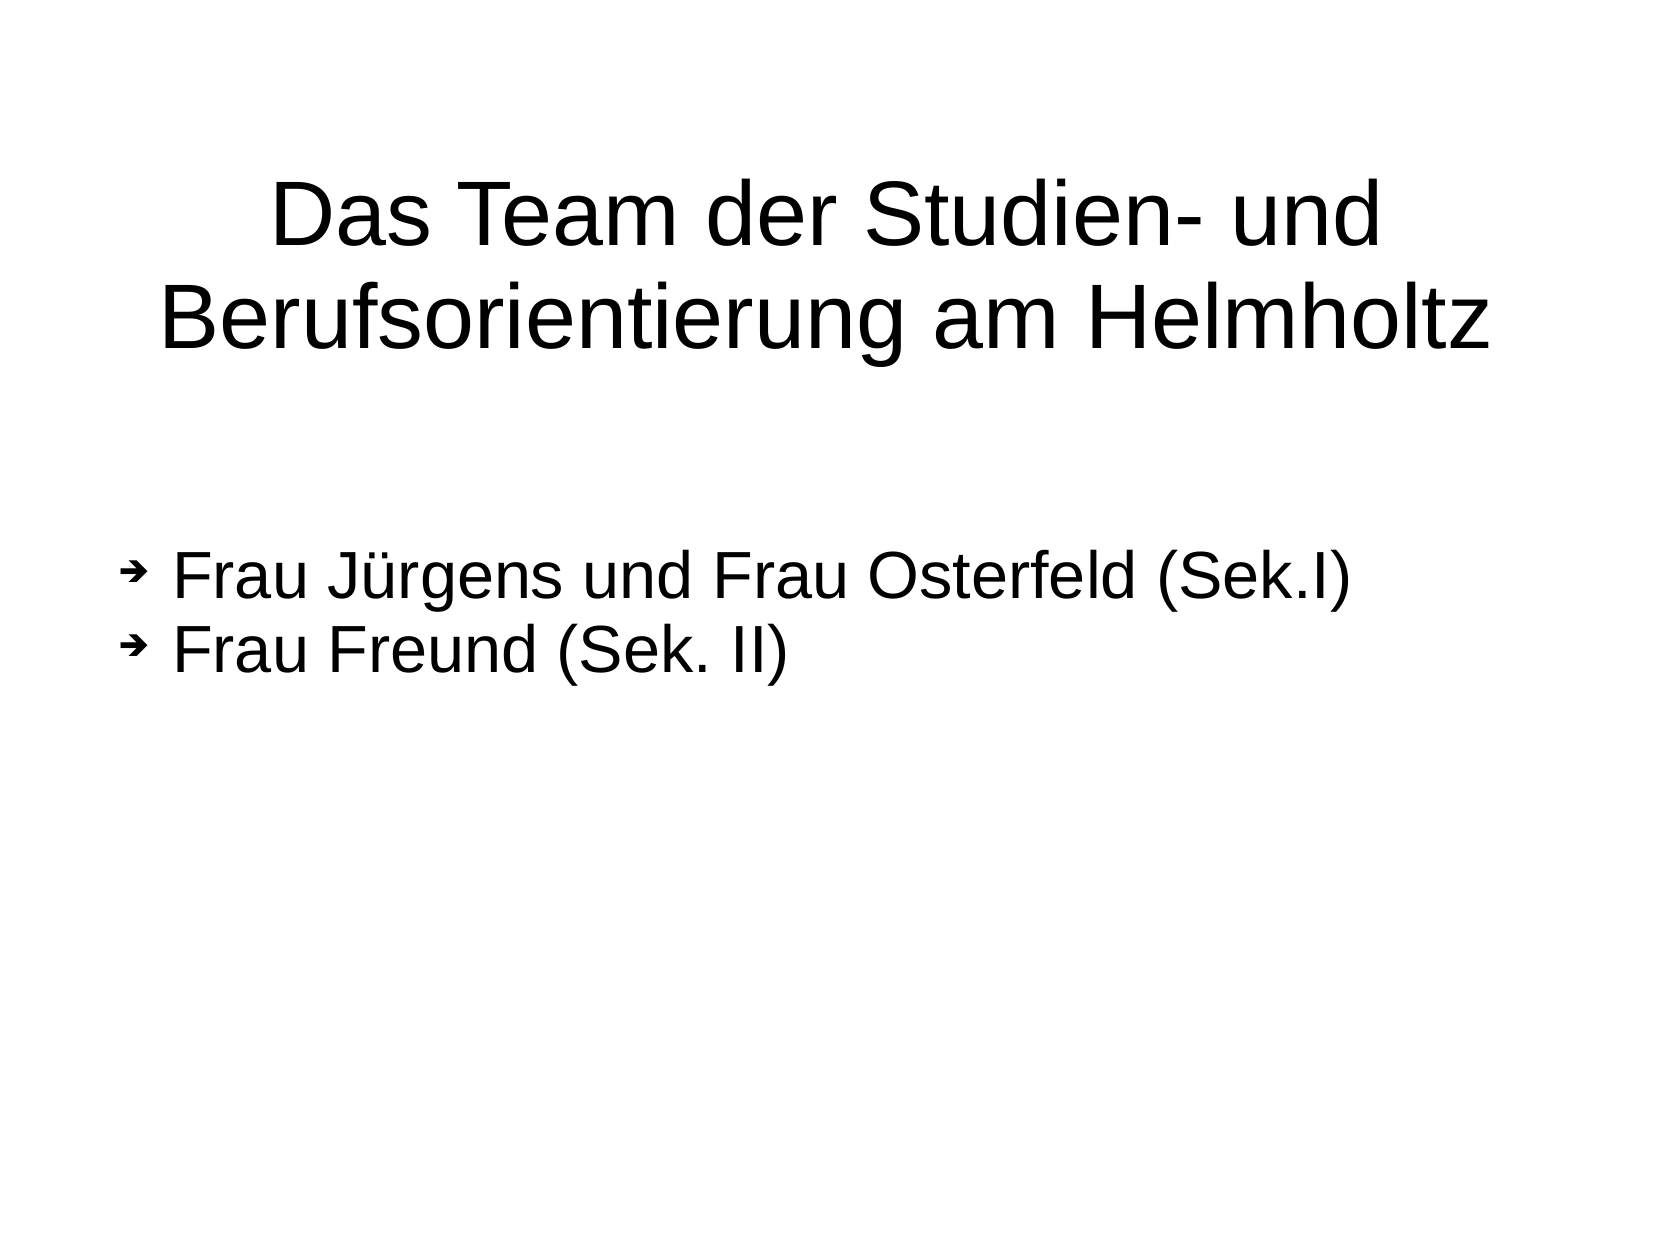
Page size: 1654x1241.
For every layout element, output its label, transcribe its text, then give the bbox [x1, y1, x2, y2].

subtitle Frau Jürgens und Frau Osterfeld (Sek.I) Frau Freund (Sek. II) [82, 290, 1571, 1010]
title Das Team der Studien- und Berufsorientierung am Helmholtz [82, 161, 1571, 290]
